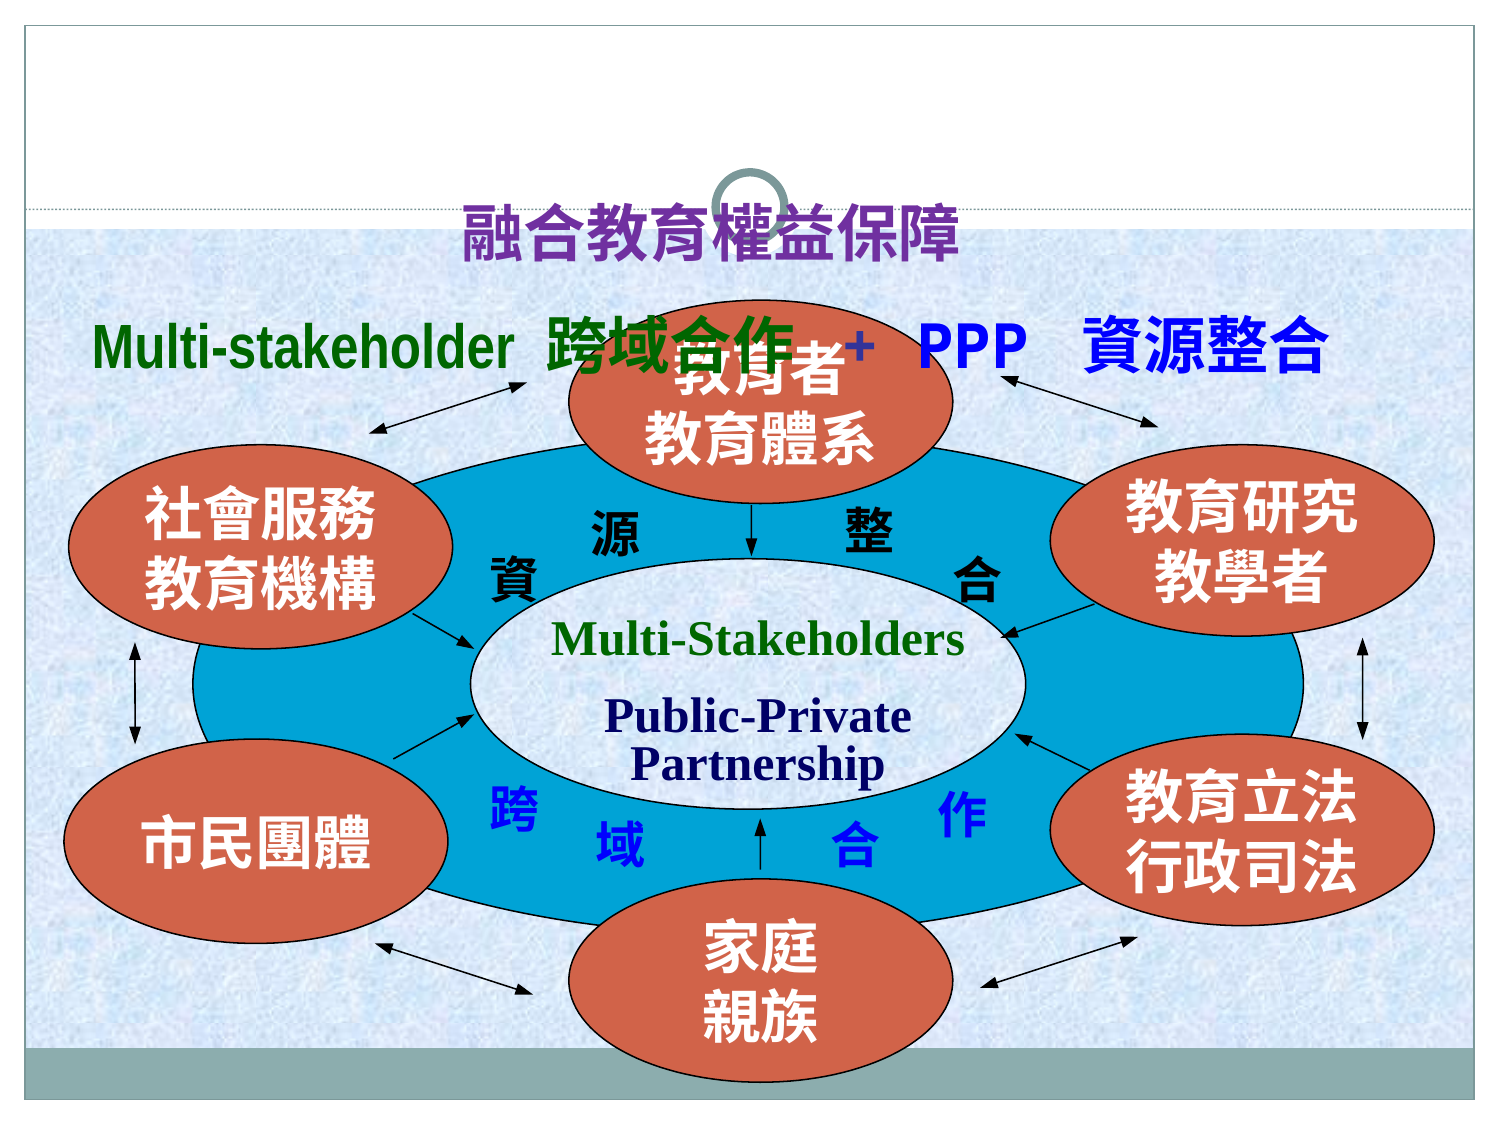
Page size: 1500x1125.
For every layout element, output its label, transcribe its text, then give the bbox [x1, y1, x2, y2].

text_box Multi-Stakeholders Public-Private Partnership [513, 609, 1003, 867]
text_box 教育研究 教學者 [1050, 444, 1435, 637]
text_box 資 [474, 541, 618, 604]
text_box 家庭 親族 [568, 878, 953, 1083]
text_box 跨 [474, 770, 565, 843]
text_box 教育者 教育體系 [568, 300, 953, 504]
text_box [835, 565, 937, 593]
text_box 整 [829, 492, 1001, 565]
text_box 合 [815, 807, 896, 882]
text_box 教育立法 行政司法 [1050, 734, 1435, 926]
text_box 源 [575, 494, 749, 558]
text_box [192, 444, 1304, 926]
text_box [618, 498, 829, 574]
text_box 域 [581, 806, 661, 881]
text_box 作 [922, 776, 1002, 851]
text_box 市民團體 [63, 739, 448, 944]
title 融合教育權益保障 Multi-stakeholder 跨域合作 + PPP 資源整合 [14, 148, 1440, 268]
text_box 合 [937, 541, 1023, 614]
text_box 社會服務 教育機構 [68, 444, 453, 649]
